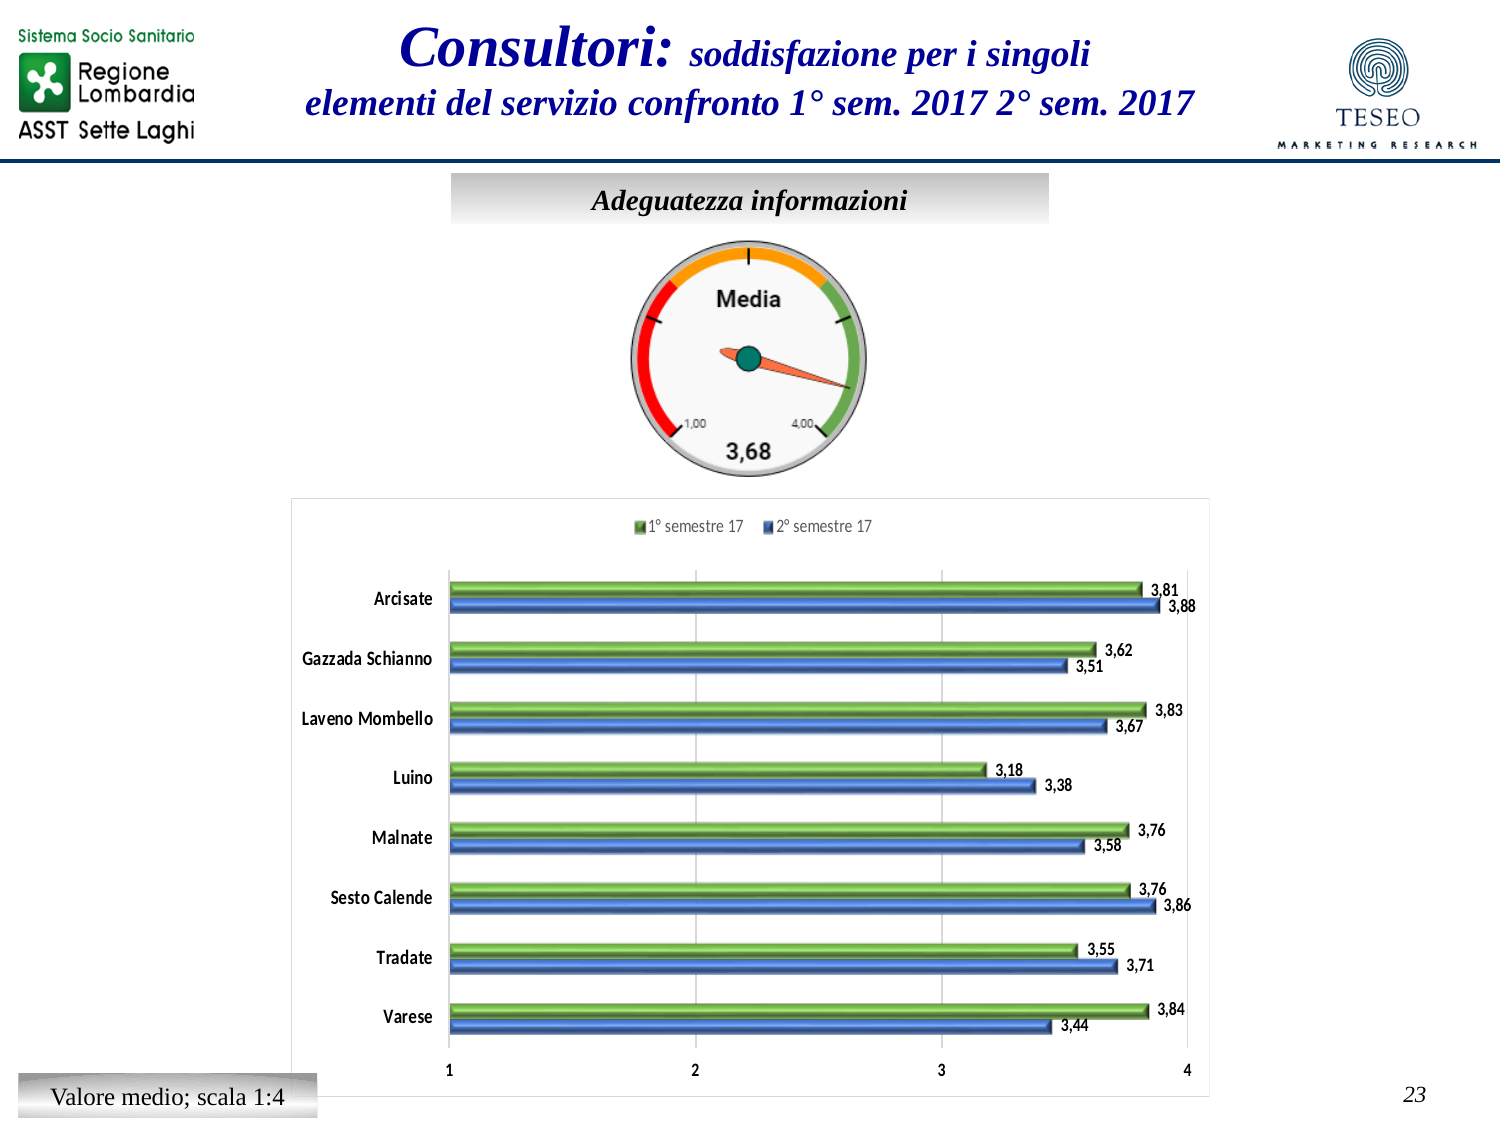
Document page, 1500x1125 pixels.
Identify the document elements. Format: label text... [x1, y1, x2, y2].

text_box Consultori: soddisfazione per i singoli elementi del servizio confronto 1° sem. 2017 2° sem. 2017 [206, 25, 1294, 151]
picture [290, 497, 1210, 1097]
text_box Adeguatezza informazioni [451, 173, 1049, 224]
picture [19, 26, 194, 148]
picture [1294, 30, 1481, 149]
picture [616, 226, 884, 493]
text_box Valore medio; scala 1:4 [18, 1073, 318, 1118]
